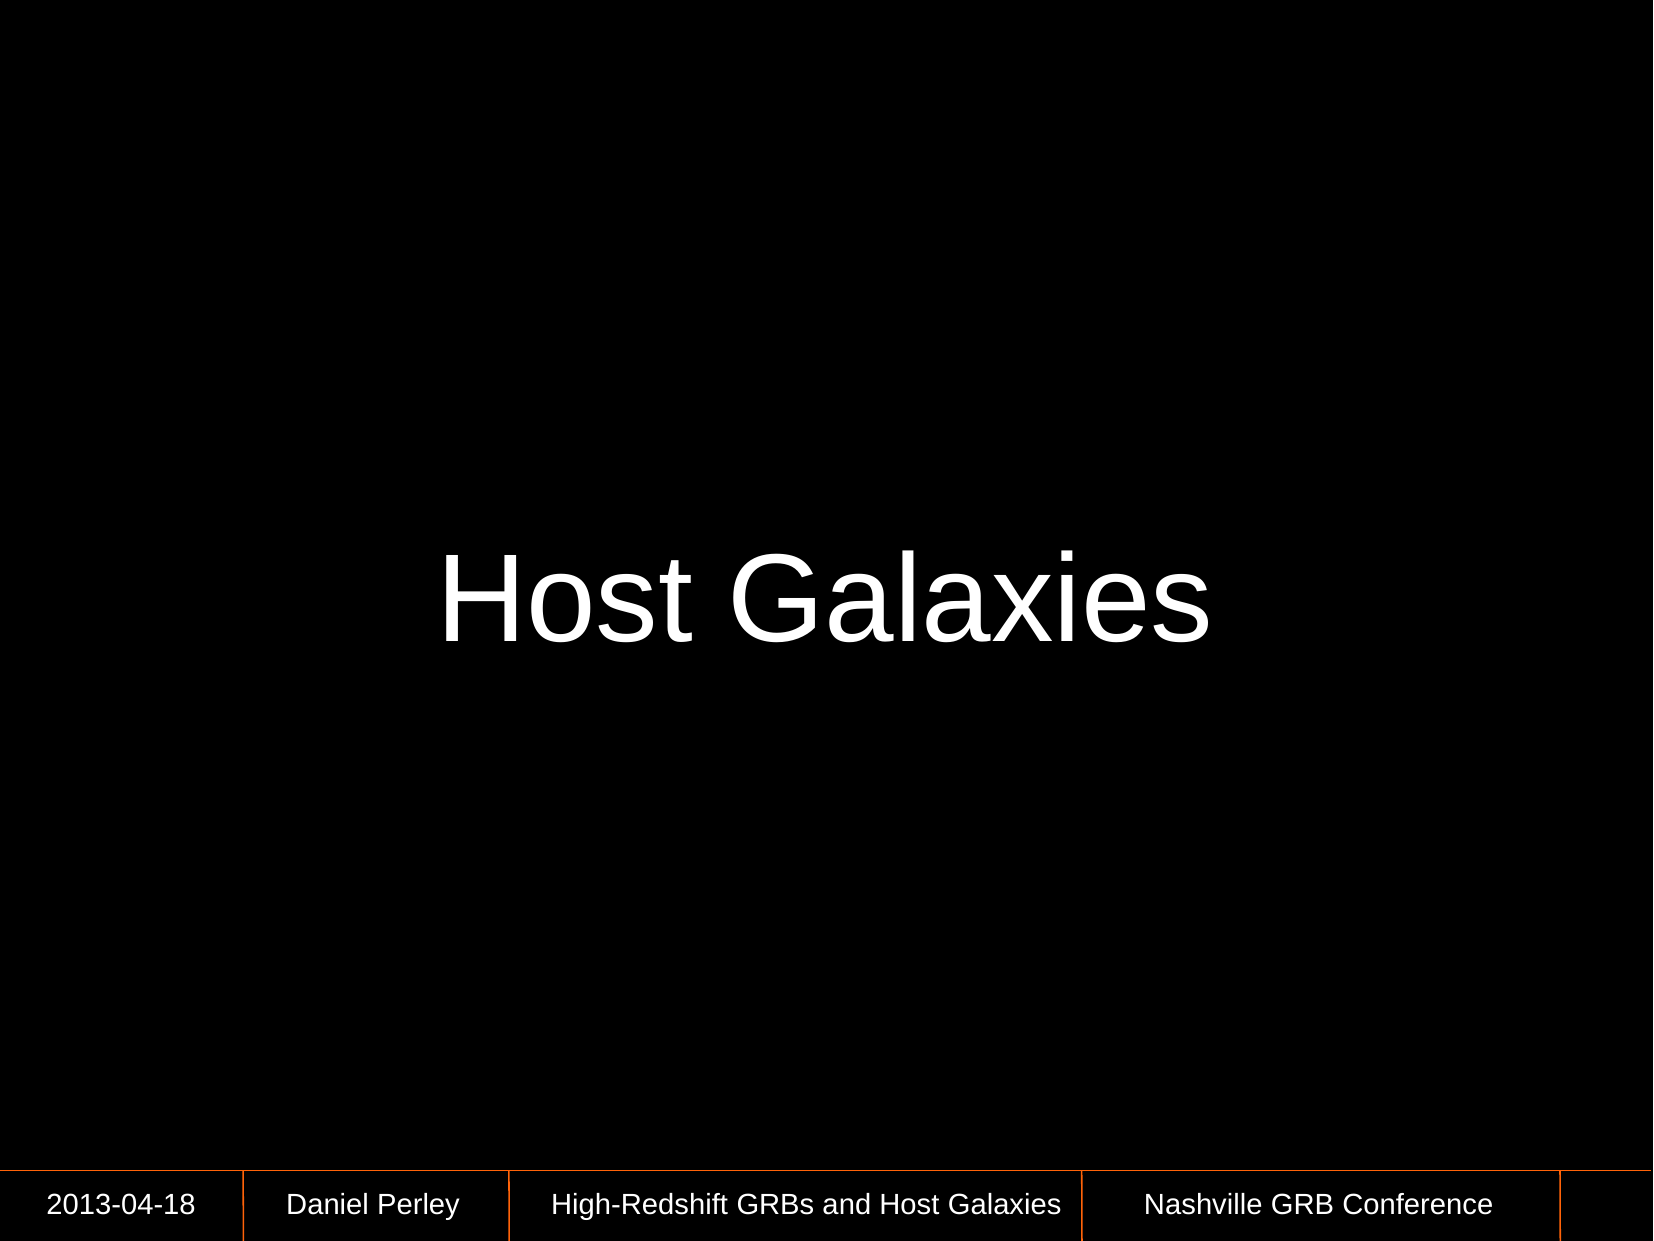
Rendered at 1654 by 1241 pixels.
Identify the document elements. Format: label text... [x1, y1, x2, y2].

text_box Host Galaxies [337, 520, 1313, 676]
